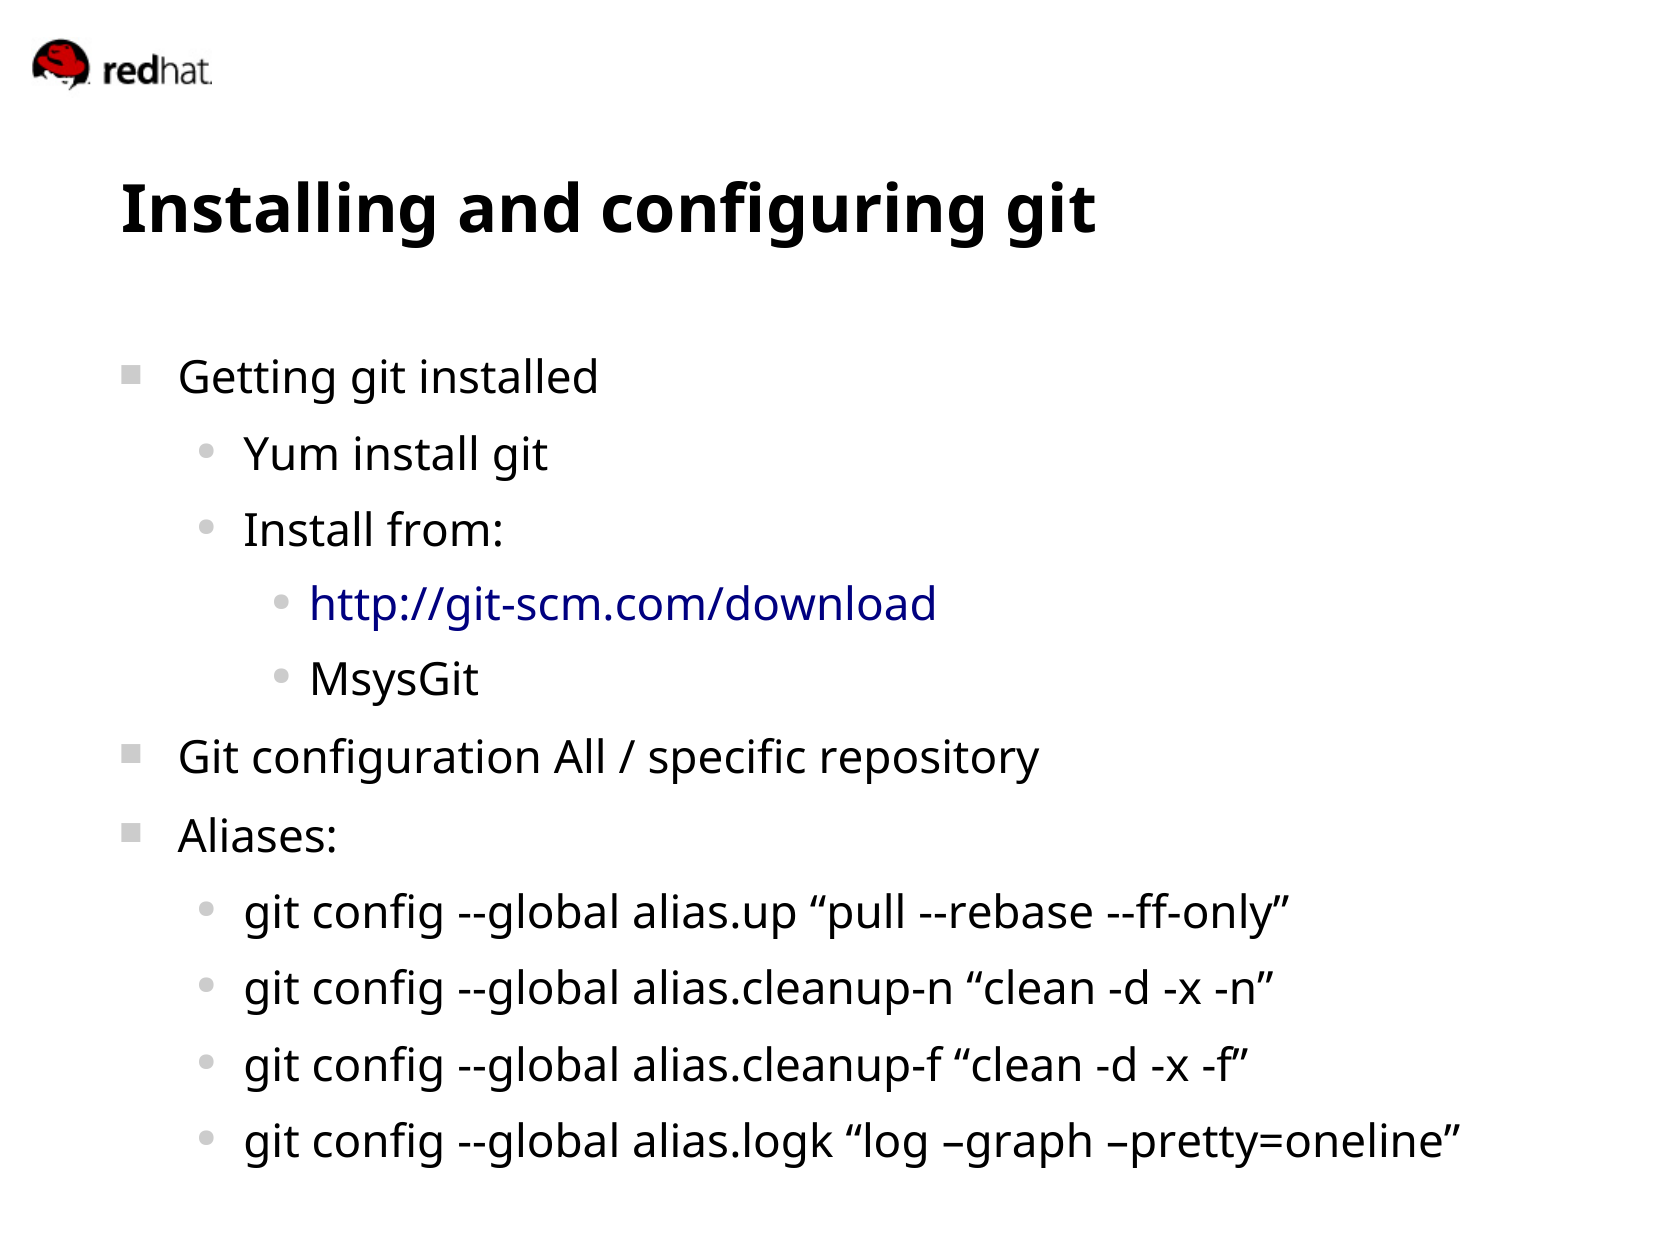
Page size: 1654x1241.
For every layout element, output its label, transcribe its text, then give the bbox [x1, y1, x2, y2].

title Installing and configuring git [121, 102, 1534, 310]
list Getting git installed Yum install git Install from: http://git-scm.com/download MsysGit Git configuration All / specific repository Aliases: git config --global alias.up “pull --rebase --ff-only” git config --global alias.cleanup-n “clean -d -x -n” git config --global alias.cleanup-f “clean -d -x -f” git config --global alias.logk “log –graph –pretty=oneline” [121, 344, 1534, 1192]
picture [31, 37, 212, 98]
